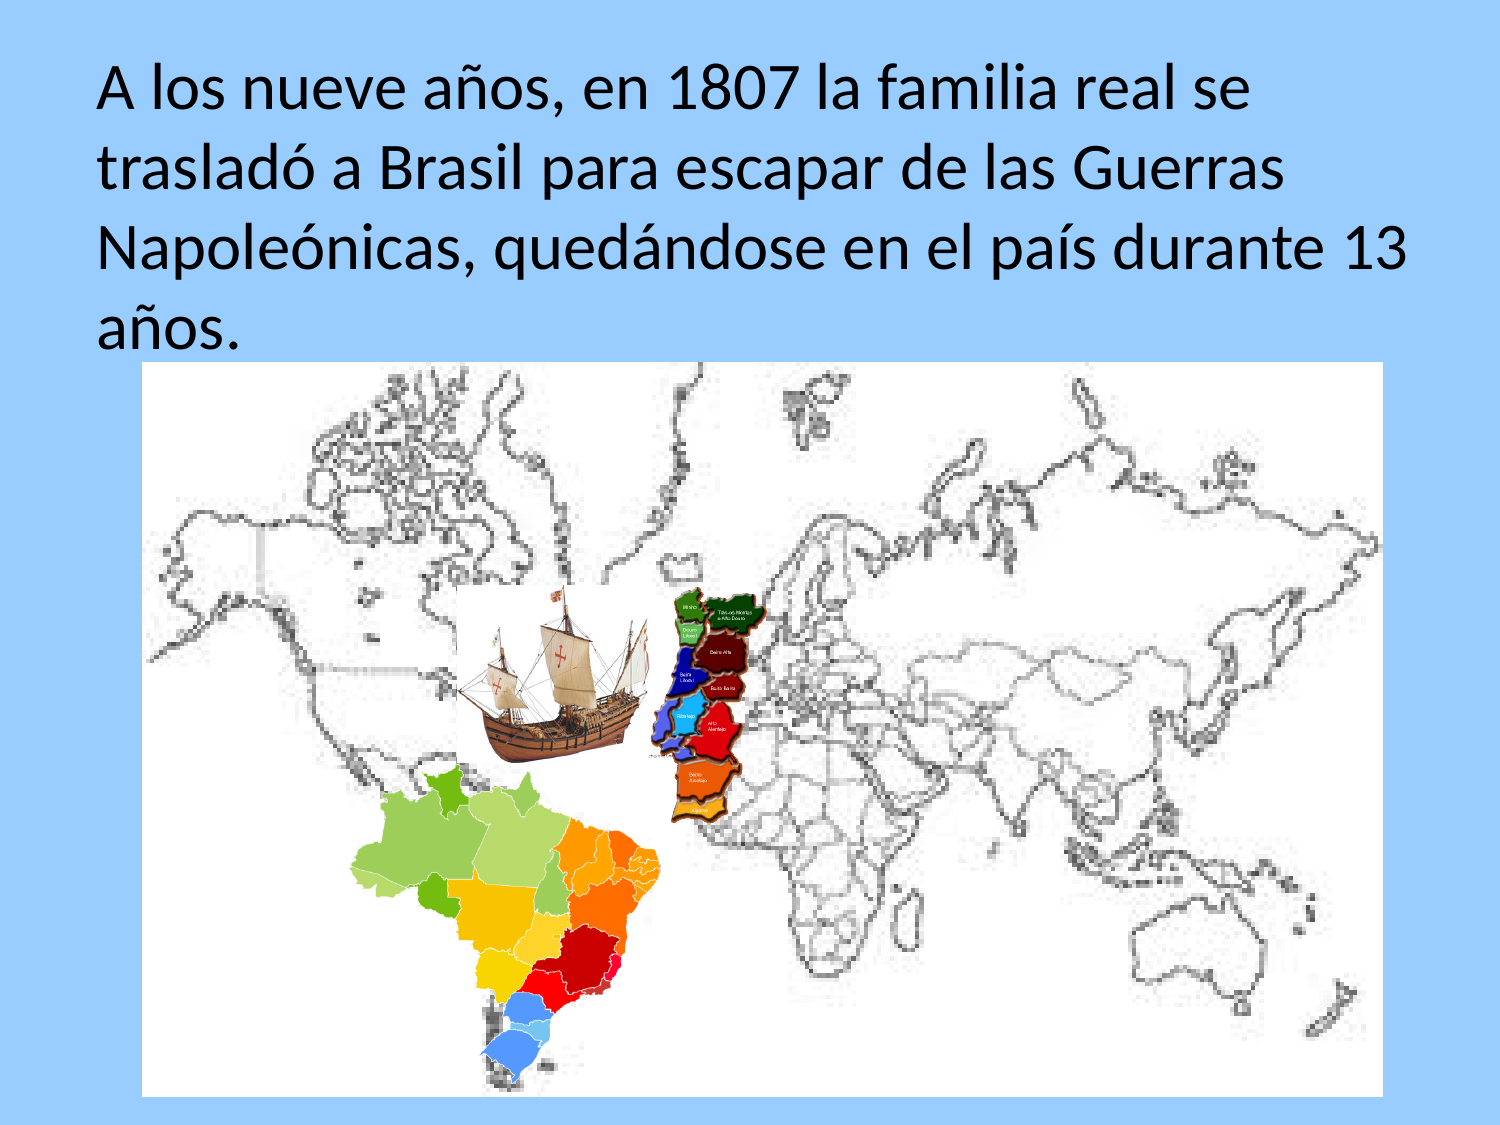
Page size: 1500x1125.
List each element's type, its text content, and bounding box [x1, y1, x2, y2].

list A los nueve años, en 1807 la familia real se trasladó a Brasil para escapar de las Guerras Napoleónicas, quedándose en el país durante 13 años. [82, 35, 1432, 387]
picture [142, 362, 1383, 1097]
